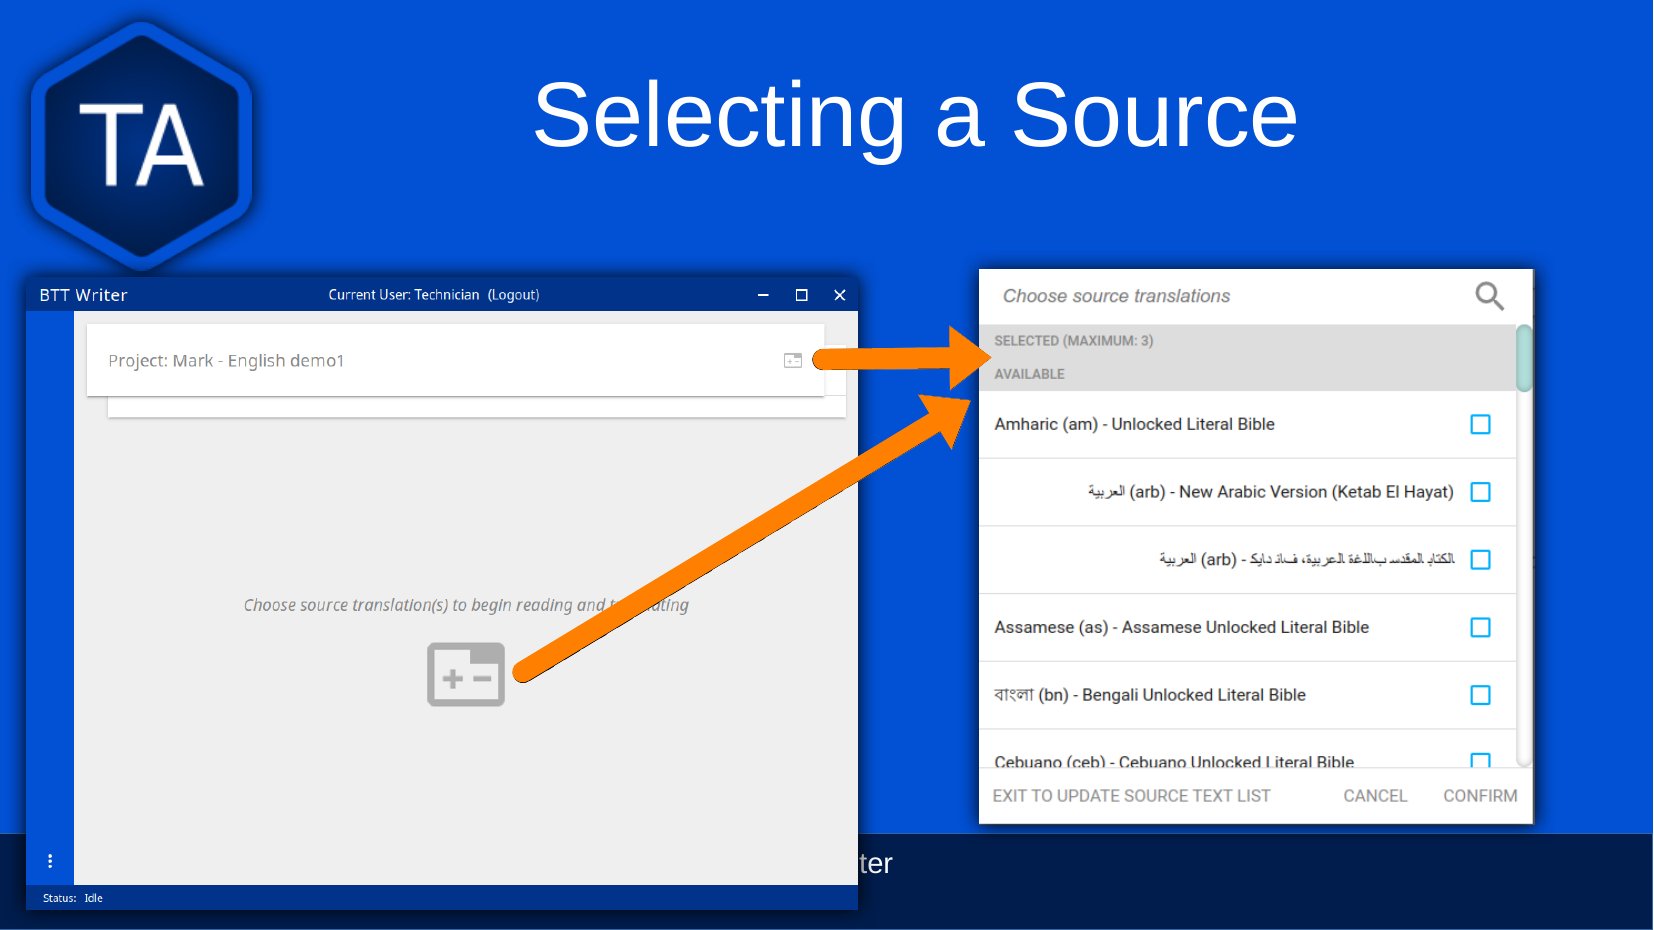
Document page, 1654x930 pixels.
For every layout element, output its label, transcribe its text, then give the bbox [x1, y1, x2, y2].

picture [979, 269, 1535, 825]
title Selecting a Source [263, 37, 1571, 193]
picture [26, 277, 858, 910]
picture [31, 22, 252, 271]
